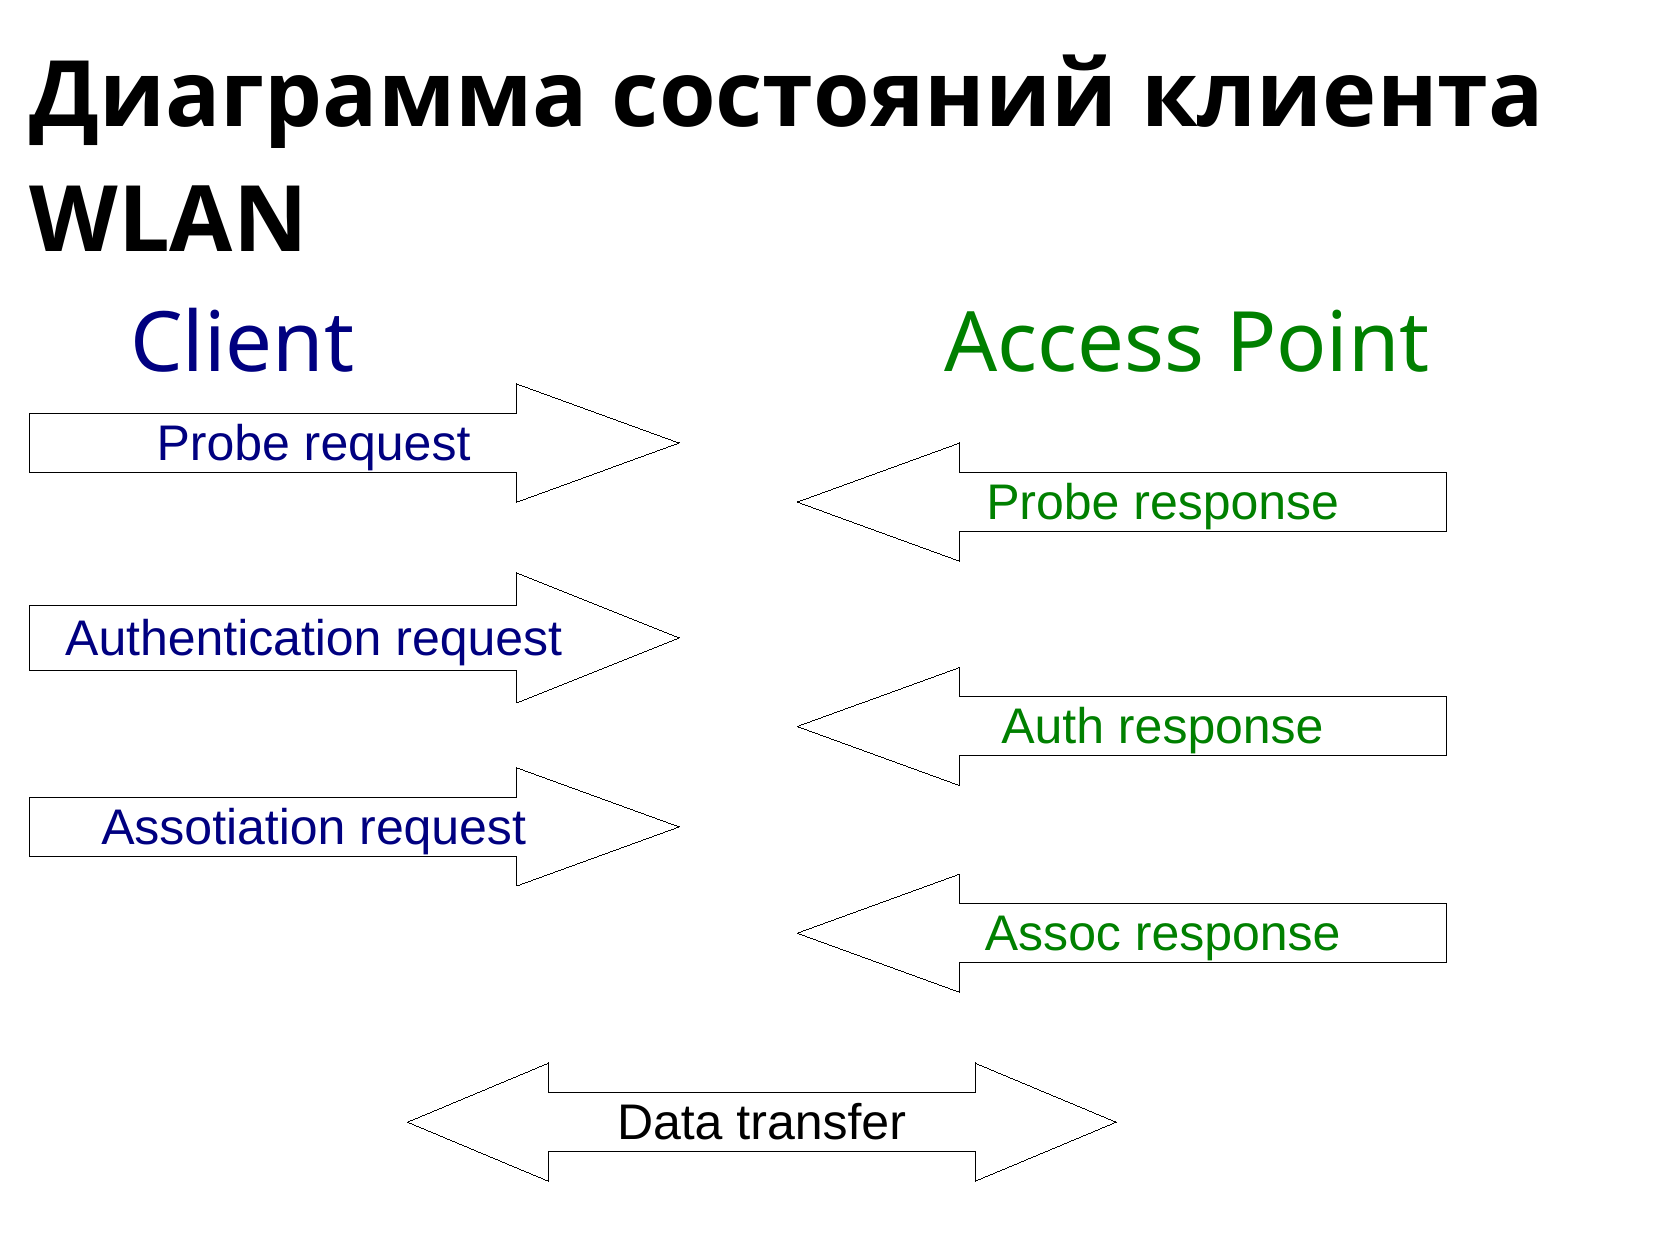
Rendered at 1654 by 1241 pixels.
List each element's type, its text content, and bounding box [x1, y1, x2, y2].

text_box Auth response [797, 667, 1447, 786]
text_box Client [130, 282, 370, 384]
text_box Диаграмма состояний клиента WLAN [29, 28, 1654, 252]
text_box Assoc response [797, 874, 1447, 993]
text_box Probe request [29, 383, 680, 503]
text_box Authentication request [29, 572, 680, 703]
text_box Data transfer [407, 1062, 1117, 1182]
text_box Access Point [944, 282, 1463, 384]
text_box Assotiation request [29, 767, 680, 886]
text_box Probe response [797, 442, 1447, 562]
